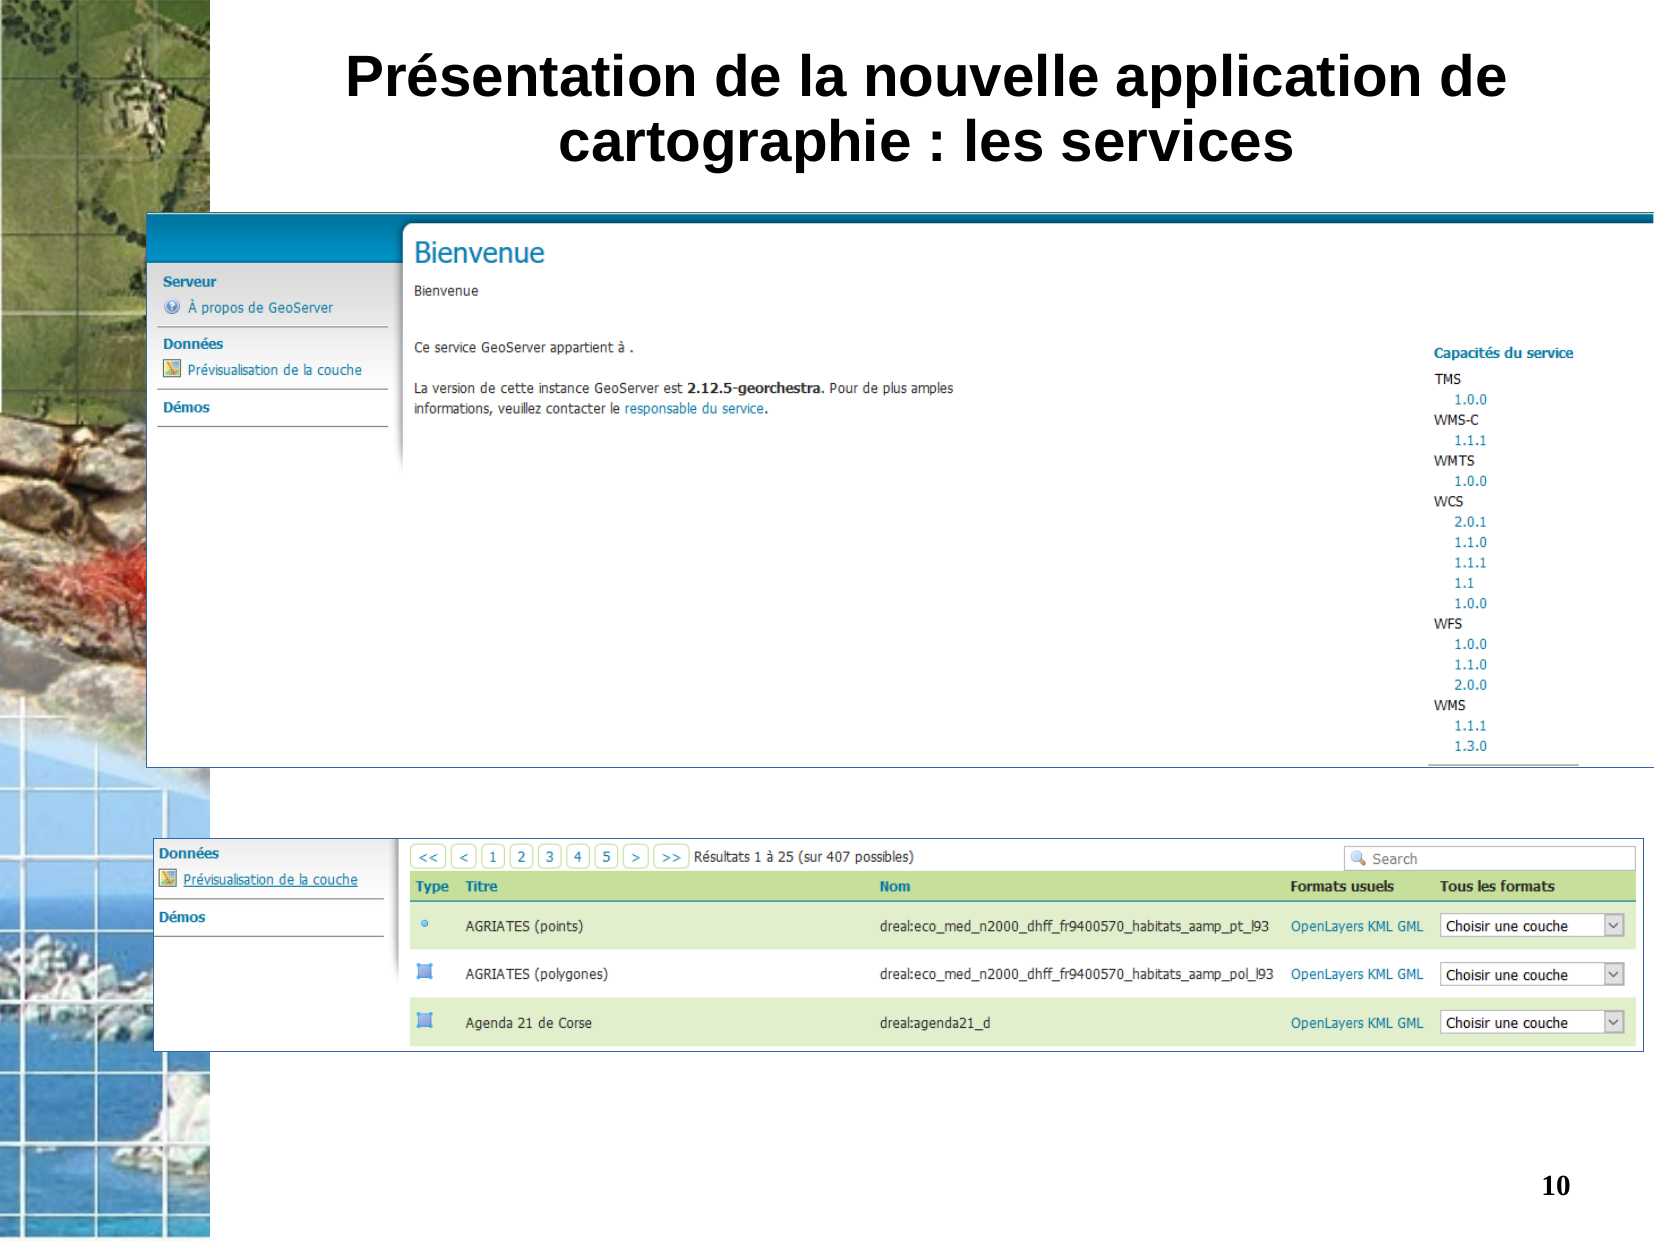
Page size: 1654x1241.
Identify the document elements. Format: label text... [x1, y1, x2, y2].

picture [0, 0, 1654, 1241]
title Présentation de la nouvelle application de cartographie : les services [248, 5, 1571, 212]
